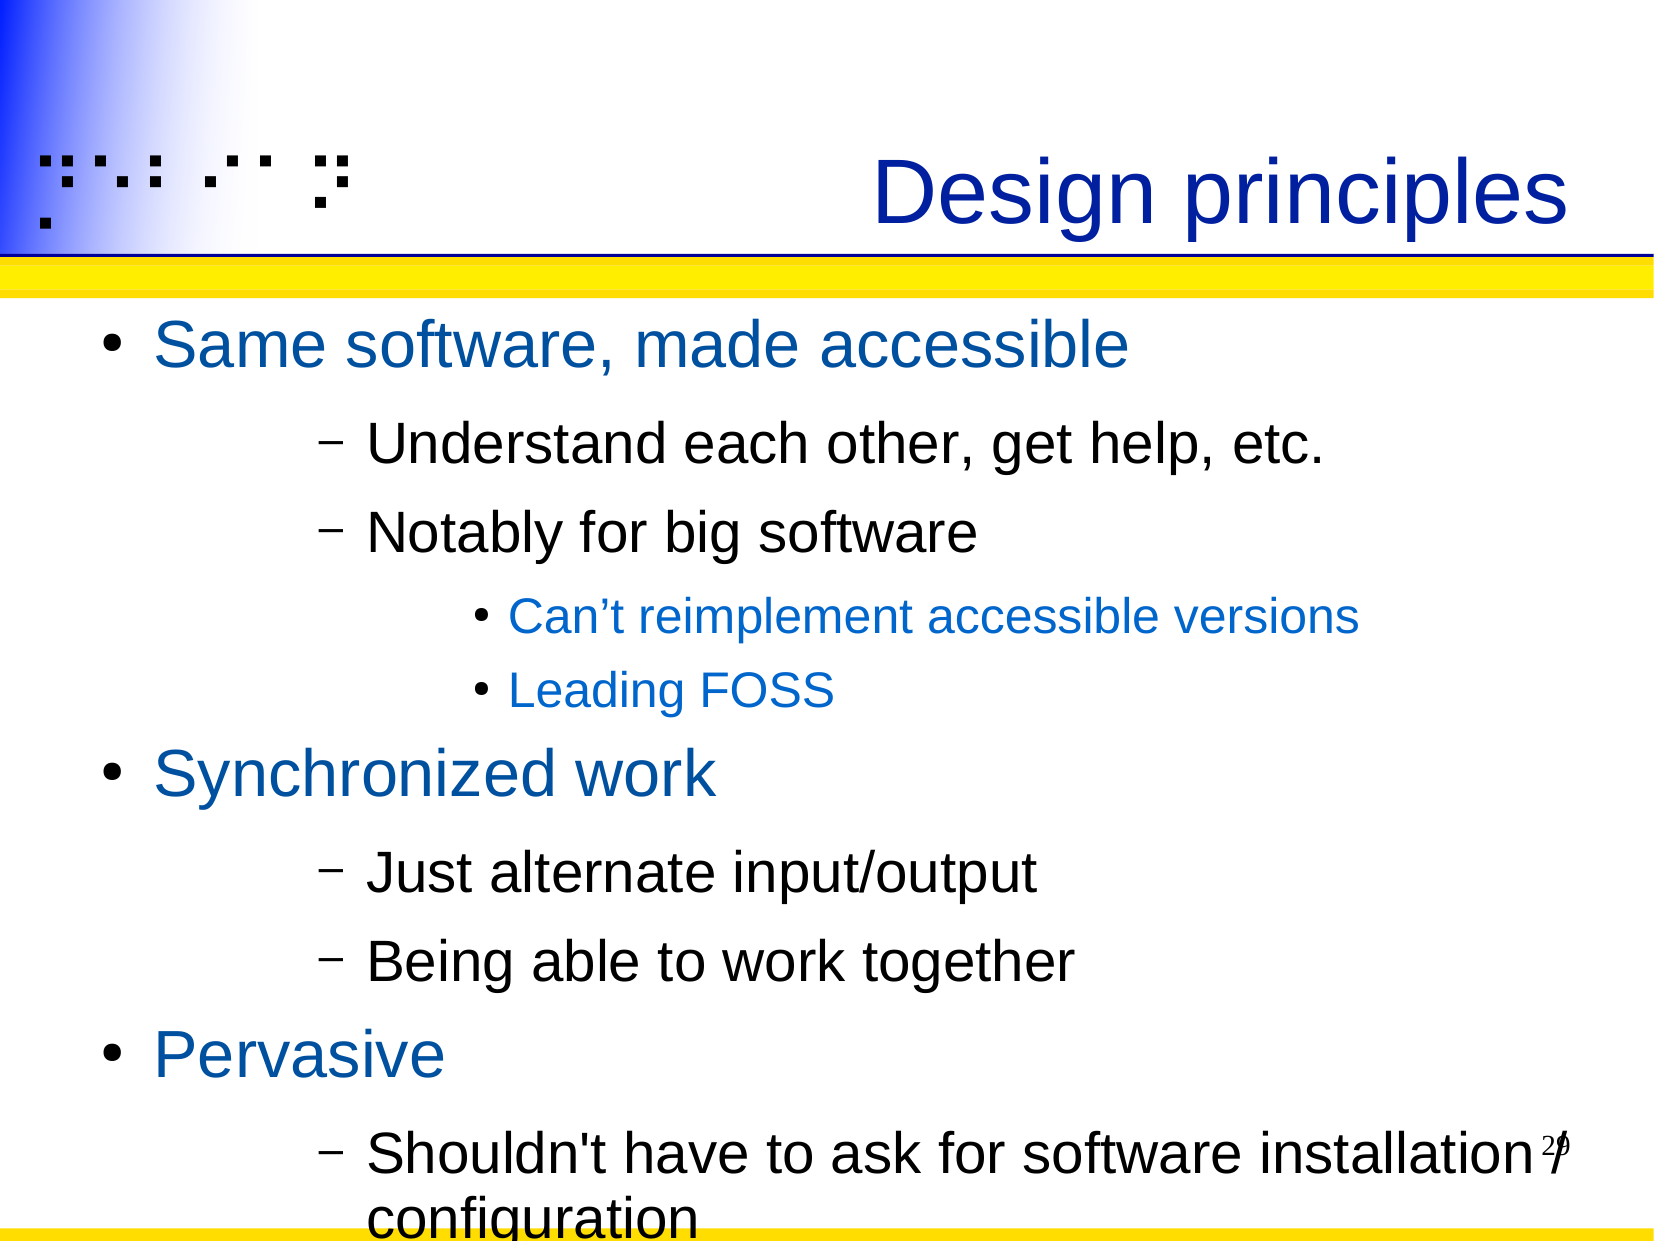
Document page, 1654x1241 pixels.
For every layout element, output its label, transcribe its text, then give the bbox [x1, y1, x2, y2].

list Same software, made accessible Understand each other, get help, etc. Notably for big software Can’t reimplement accessible versions Leading FOSS Synchronized work Just alternate input/output Being able to work together Pervasive Shouldn't have to ask for software installation / configuration [82, 307, 1571, 1241]
title Design principles [372, 126, 1571, 257]
